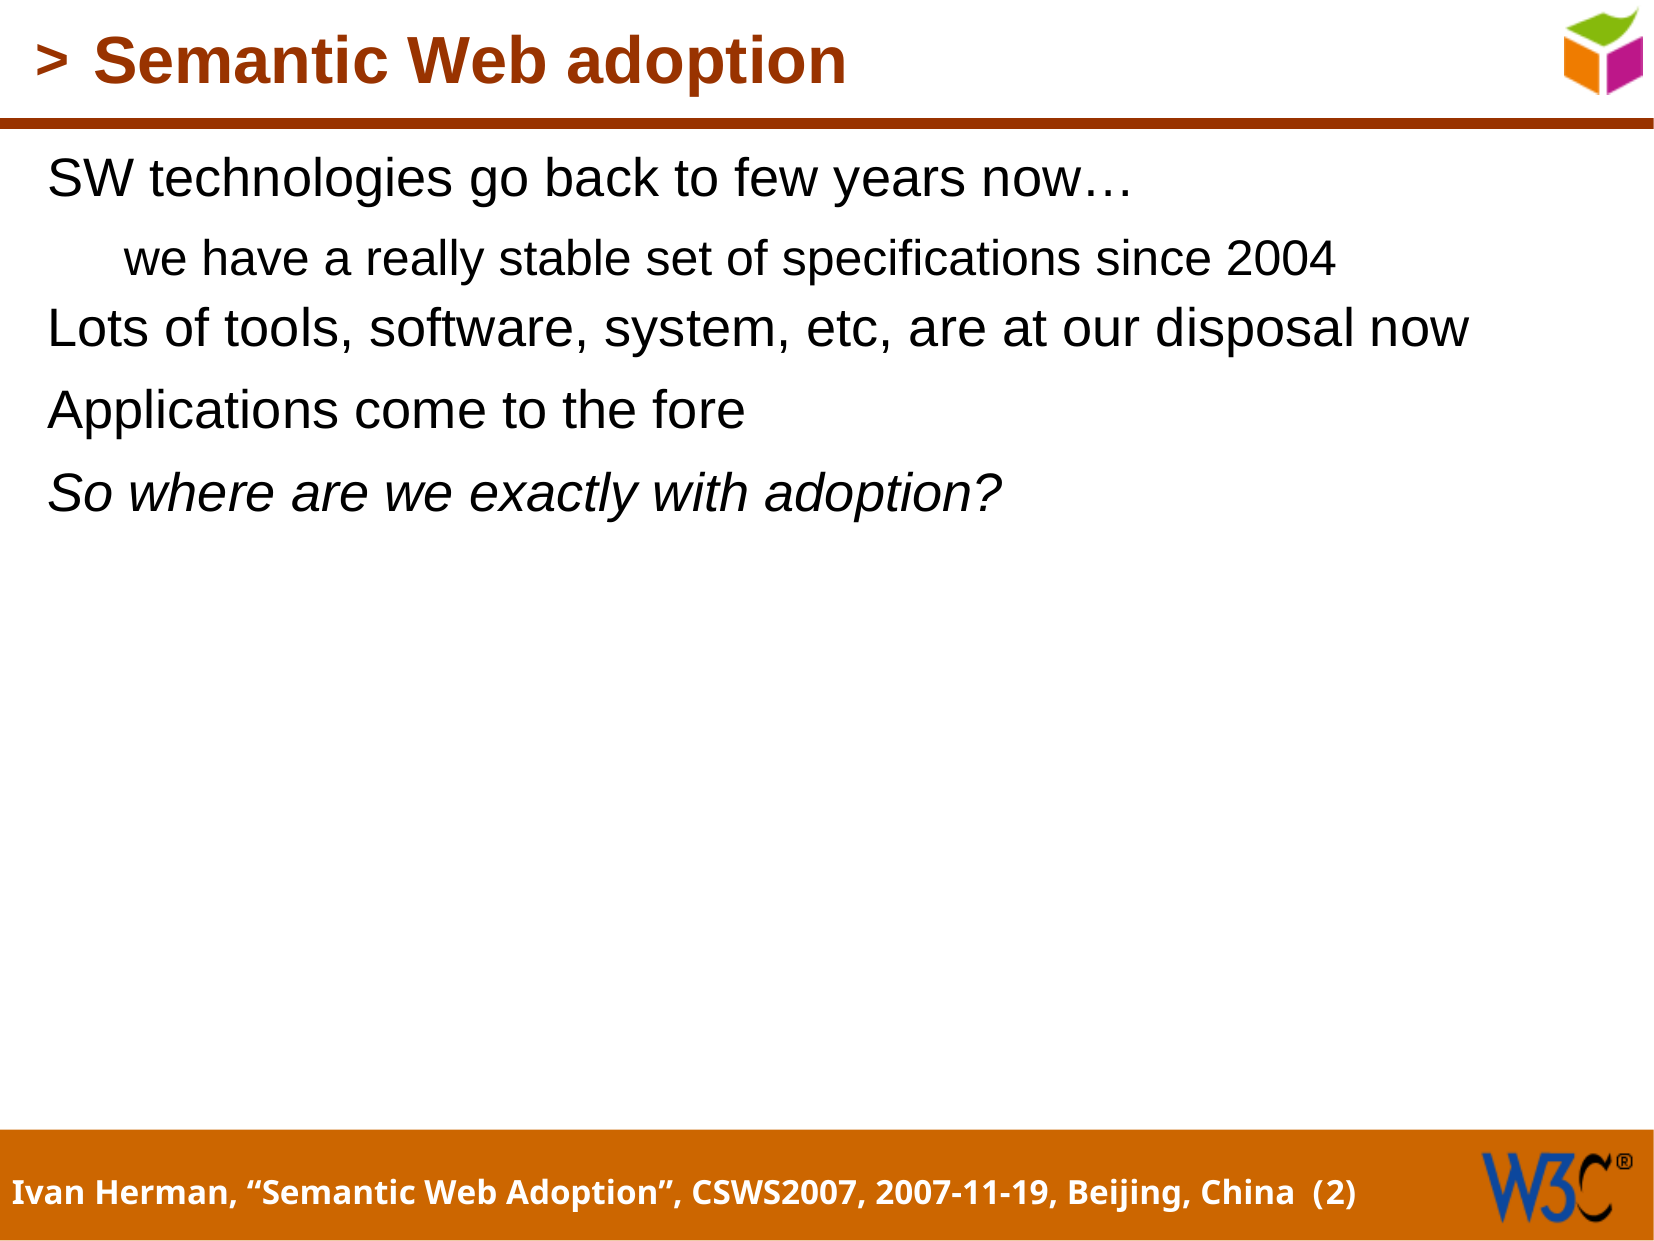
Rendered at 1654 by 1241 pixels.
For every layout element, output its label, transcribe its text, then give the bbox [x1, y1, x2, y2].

picture [1477, 1149, 1639, 1228]
list SW technologies go back to few years now… we have a really stable set of specifications since 2004 Lots of tools, software, system, etc, are at our disposal now Applications come to the fore So where are we exactly with adoption? [29, 147, 1624, 1119]
picture [1564, 5, 1643, 95]
title Semantic Web adoption [93, 7, 1493, 111]
